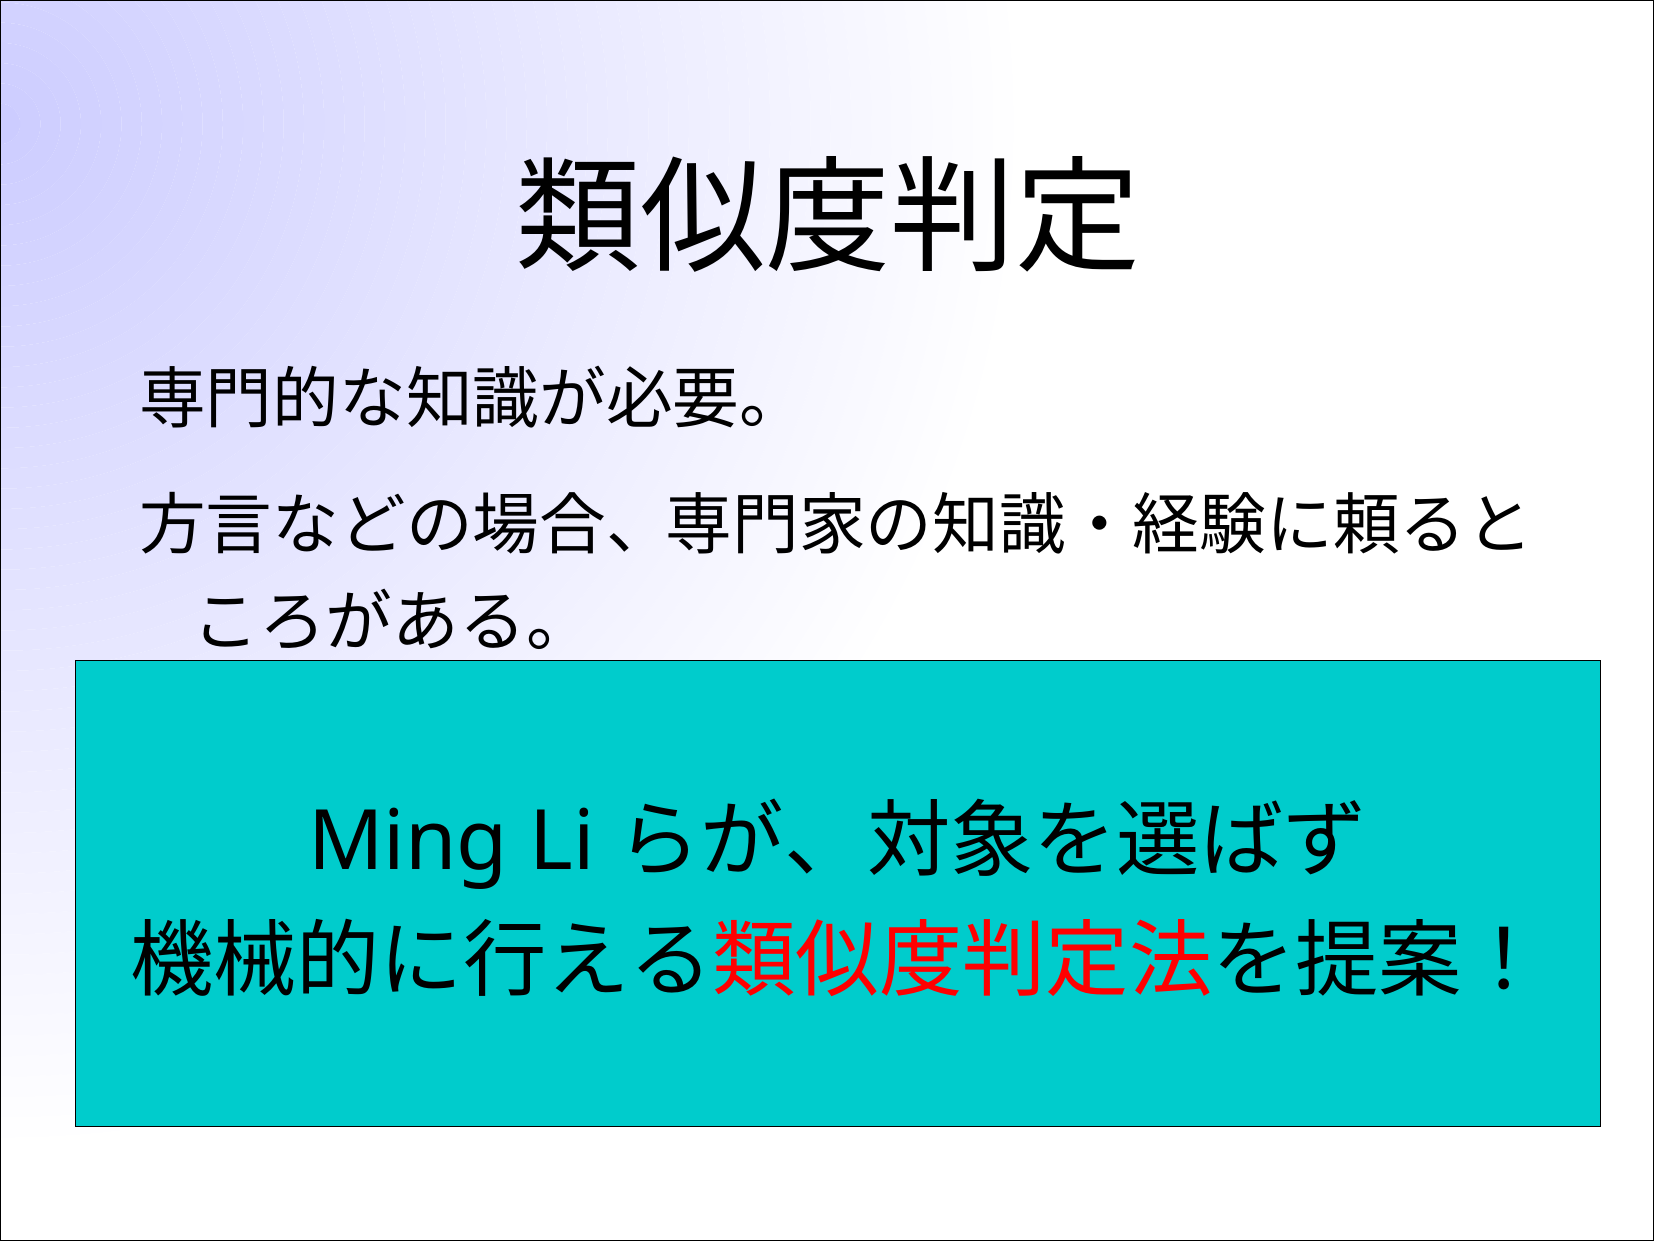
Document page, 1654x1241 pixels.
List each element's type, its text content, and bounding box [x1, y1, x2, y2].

text_box Ming Liらが、対象を選ばず 機械的に行える類似度判定法を提案！ [75, 660, 1601, 1127]
list 専門的な知識が必要。 方言などの場合、専門家の知識・経験に頼るところがある。 [121, 344, 1534, 660]
title 類似度判定 [121, 102, 1534, 311]
